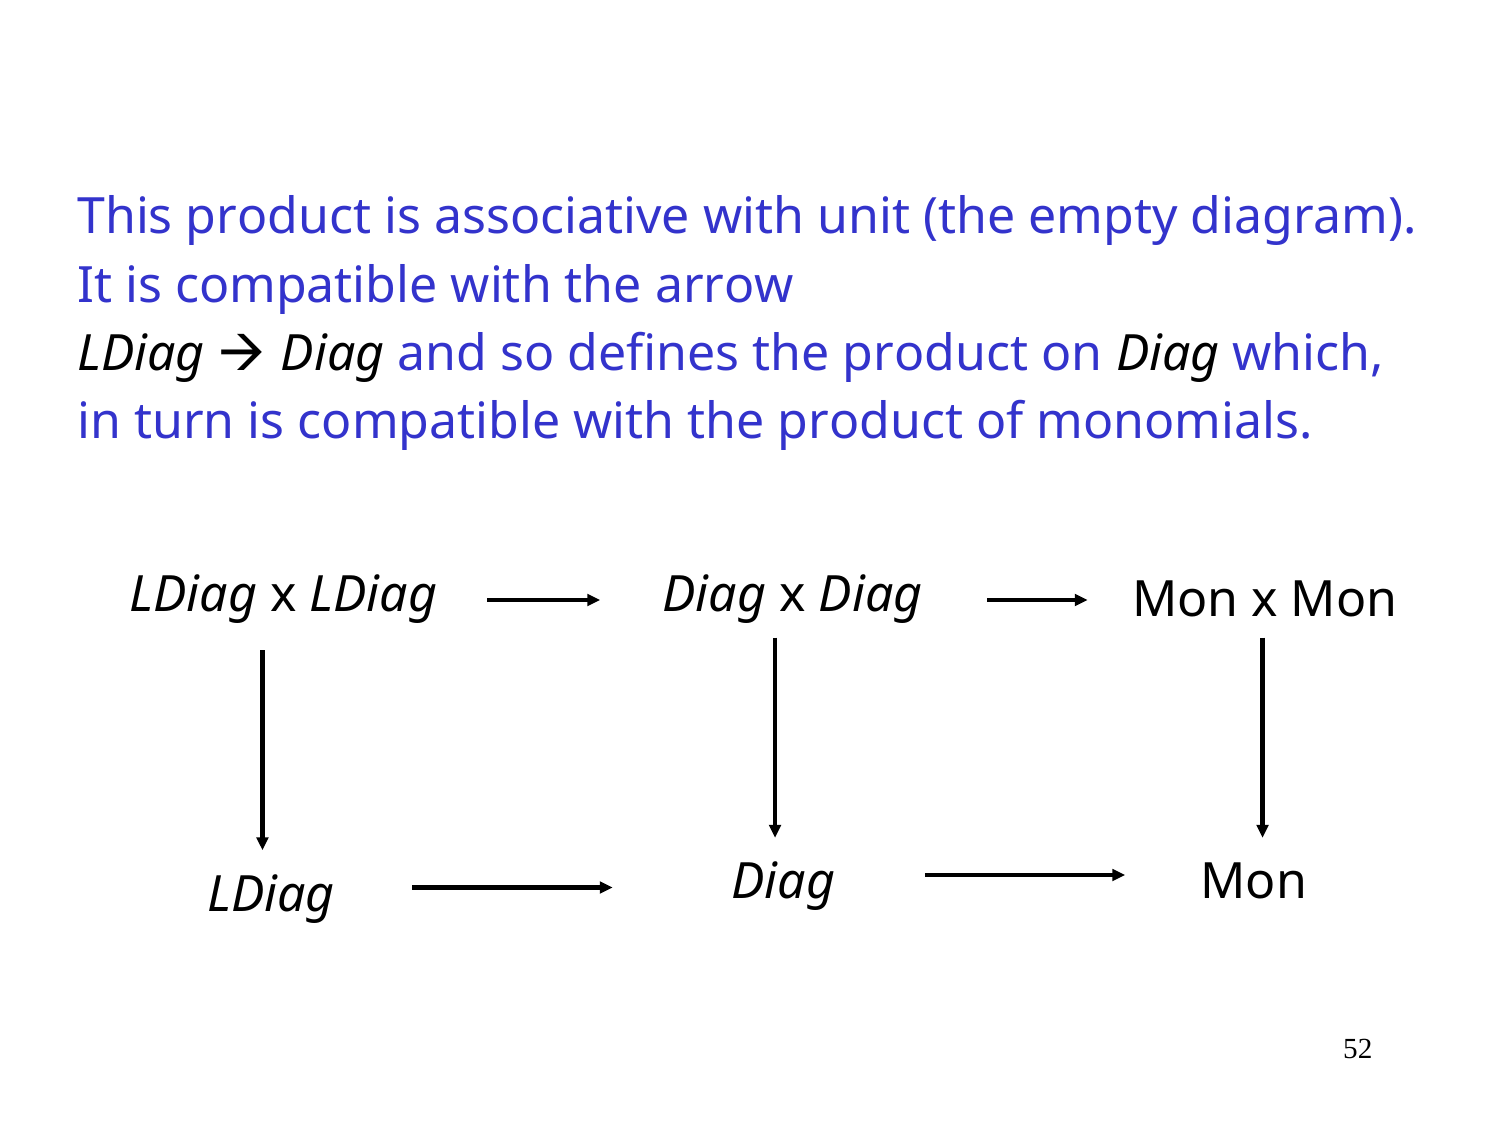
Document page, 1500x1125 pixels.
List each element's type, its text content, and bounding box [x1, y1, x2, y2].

text_box LDiag [192, 849, 350, 934]
text_box This product is associative with unit (the empty diagram). It is compatible with the arrow LDiag  Diag and so defines the product on Diag which, in turn is compatible with the product of monomials. [62, 172, 1438, 462]
text_box Diag [716, 837, 850, 922]
text_box LDiag x LDiag [114, 549, 453, 634]
text_box Diag x Diag [647, 549, 938, 634]
text_box Mon [1185, 837, 1323, 922]
text_box Mon x Mon [1117, 555, 1413, 639]
